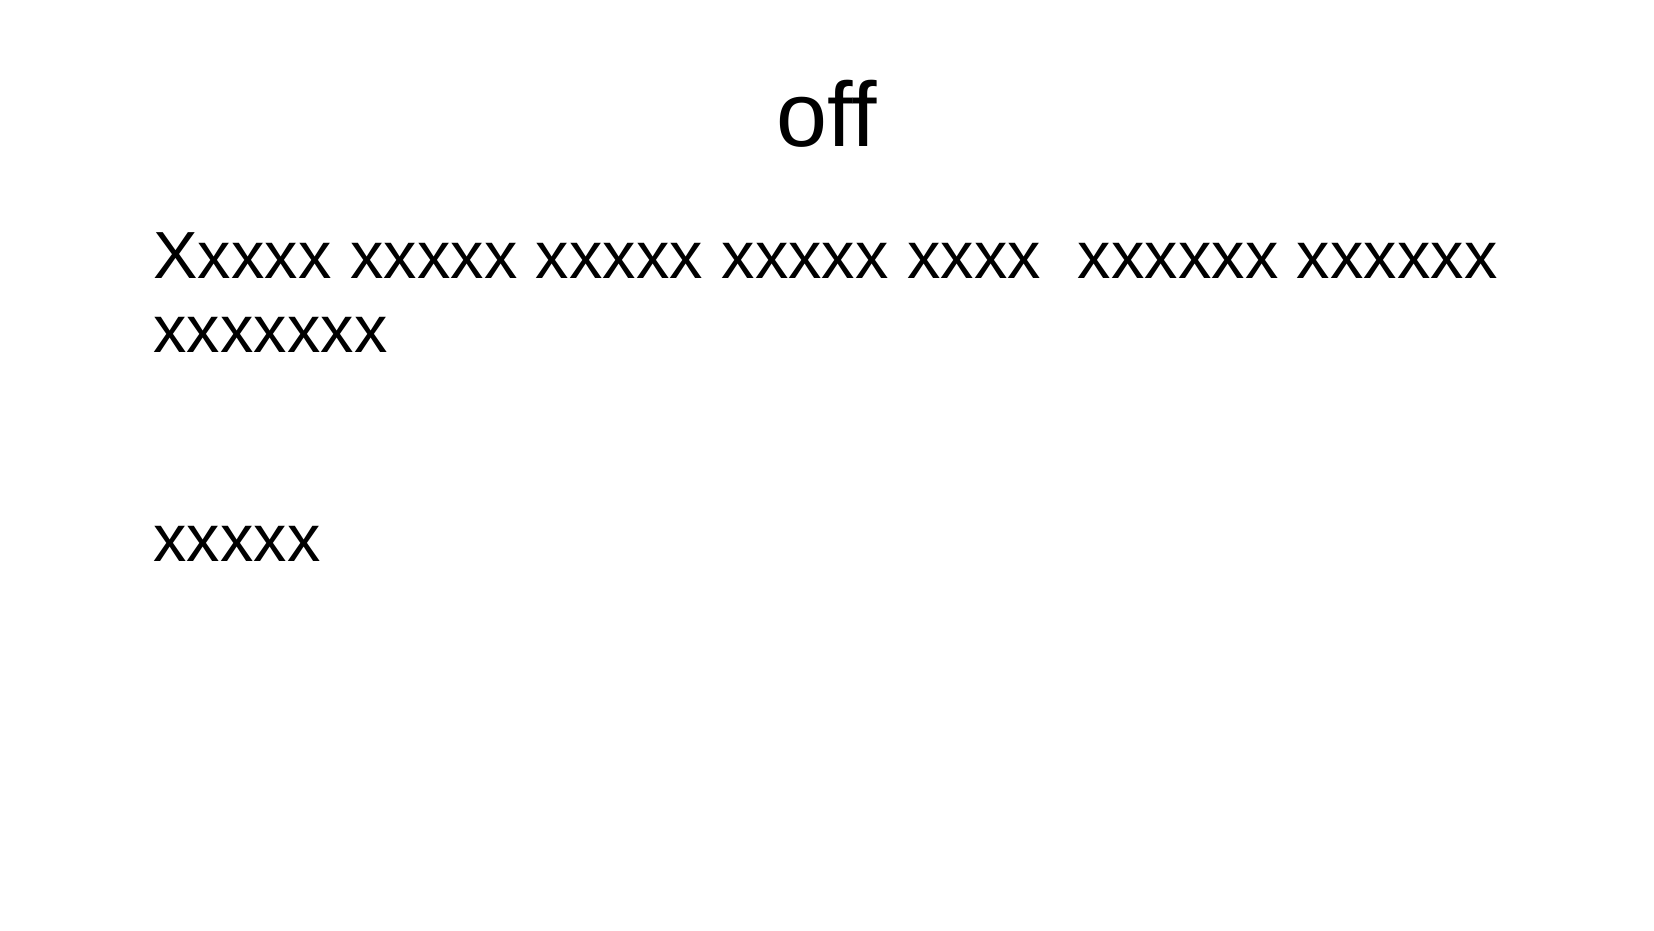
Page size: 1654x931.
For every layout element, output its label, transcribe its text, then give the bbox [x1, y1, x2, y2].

list Xxxxx xxxxx xxxxx xxxxx xxxx xxxxxx xxxxxx xxxxxxx xxxxx [82, 217, 1571, 758]
title off [82, 37, 1571, 193]
